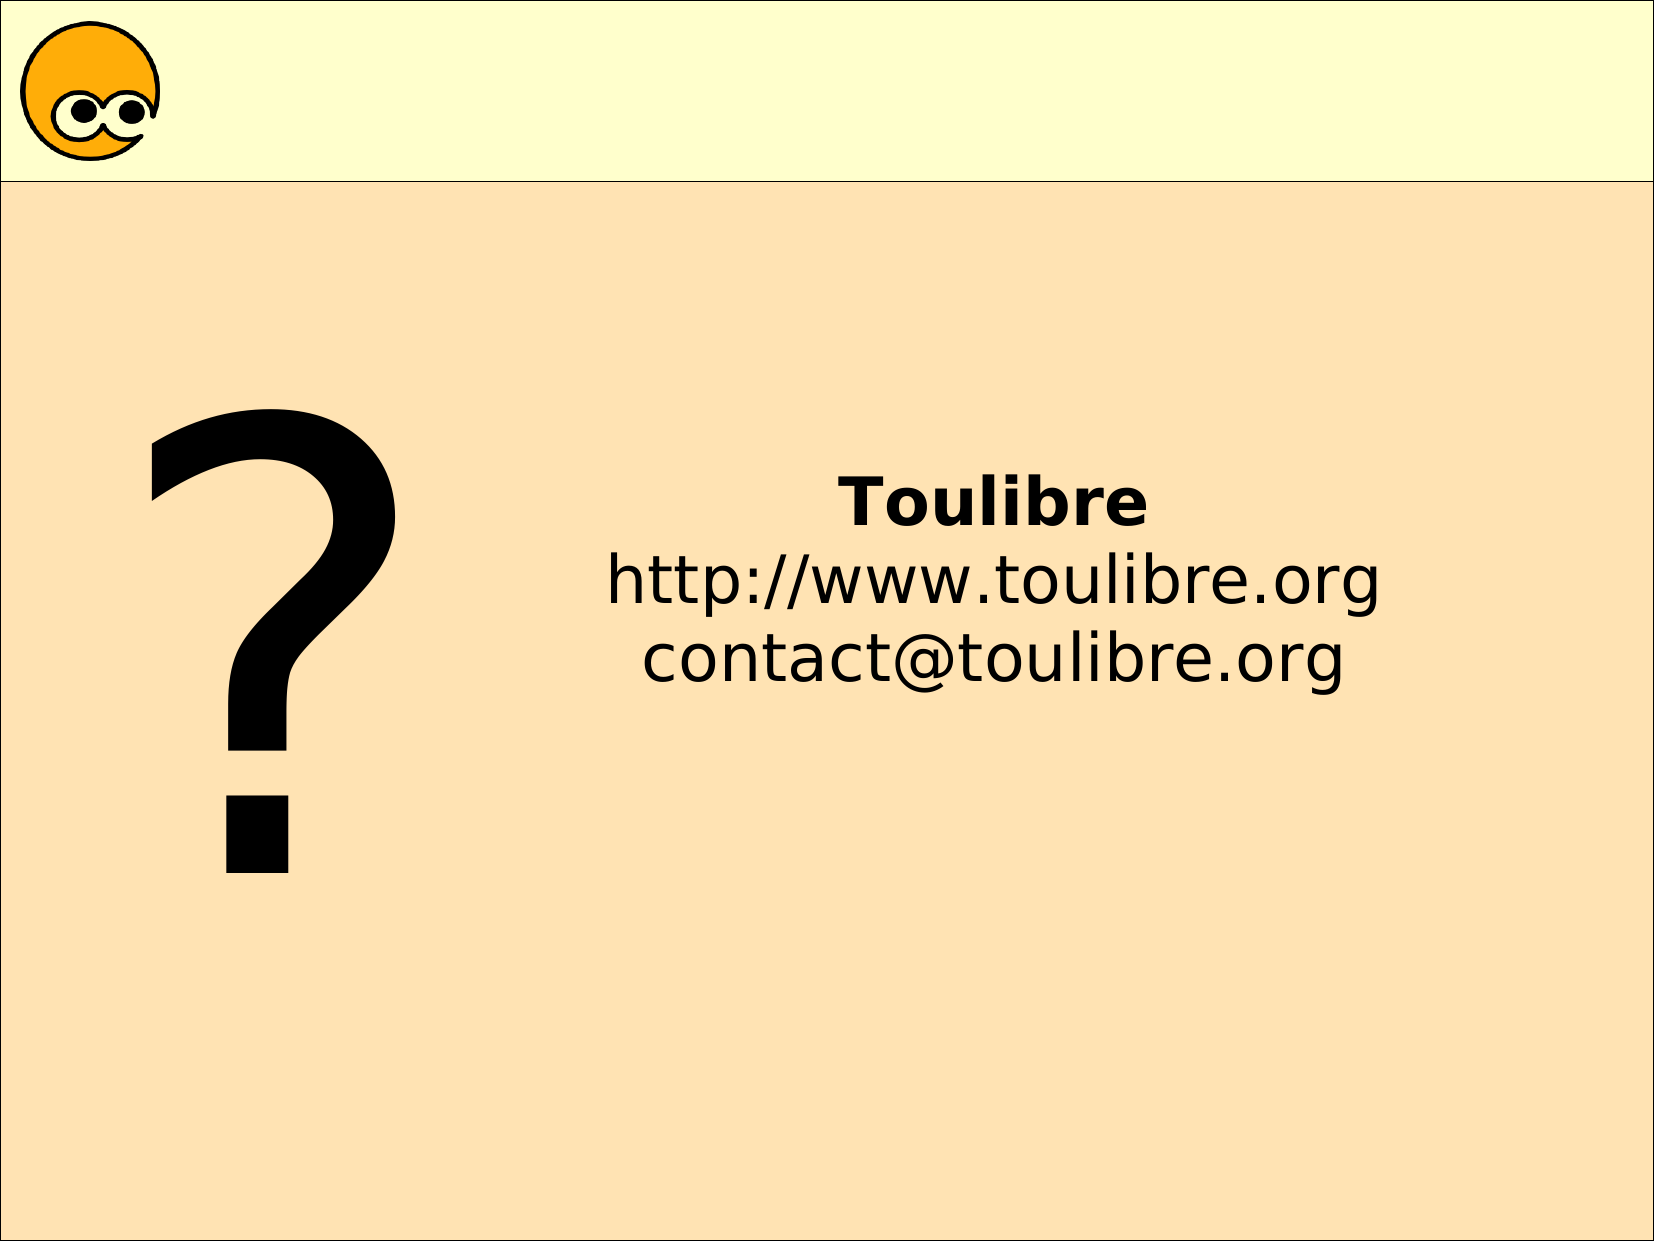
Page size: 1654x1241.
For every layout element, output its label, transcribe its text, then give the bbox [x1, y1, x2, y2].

list ? [19, 293, 509, 1022]
text_box Toulibre http://www.toulibre.org contact@toulibre.org [382, 300, 1607, 1007]
picture [20, 21, 160, 161]
